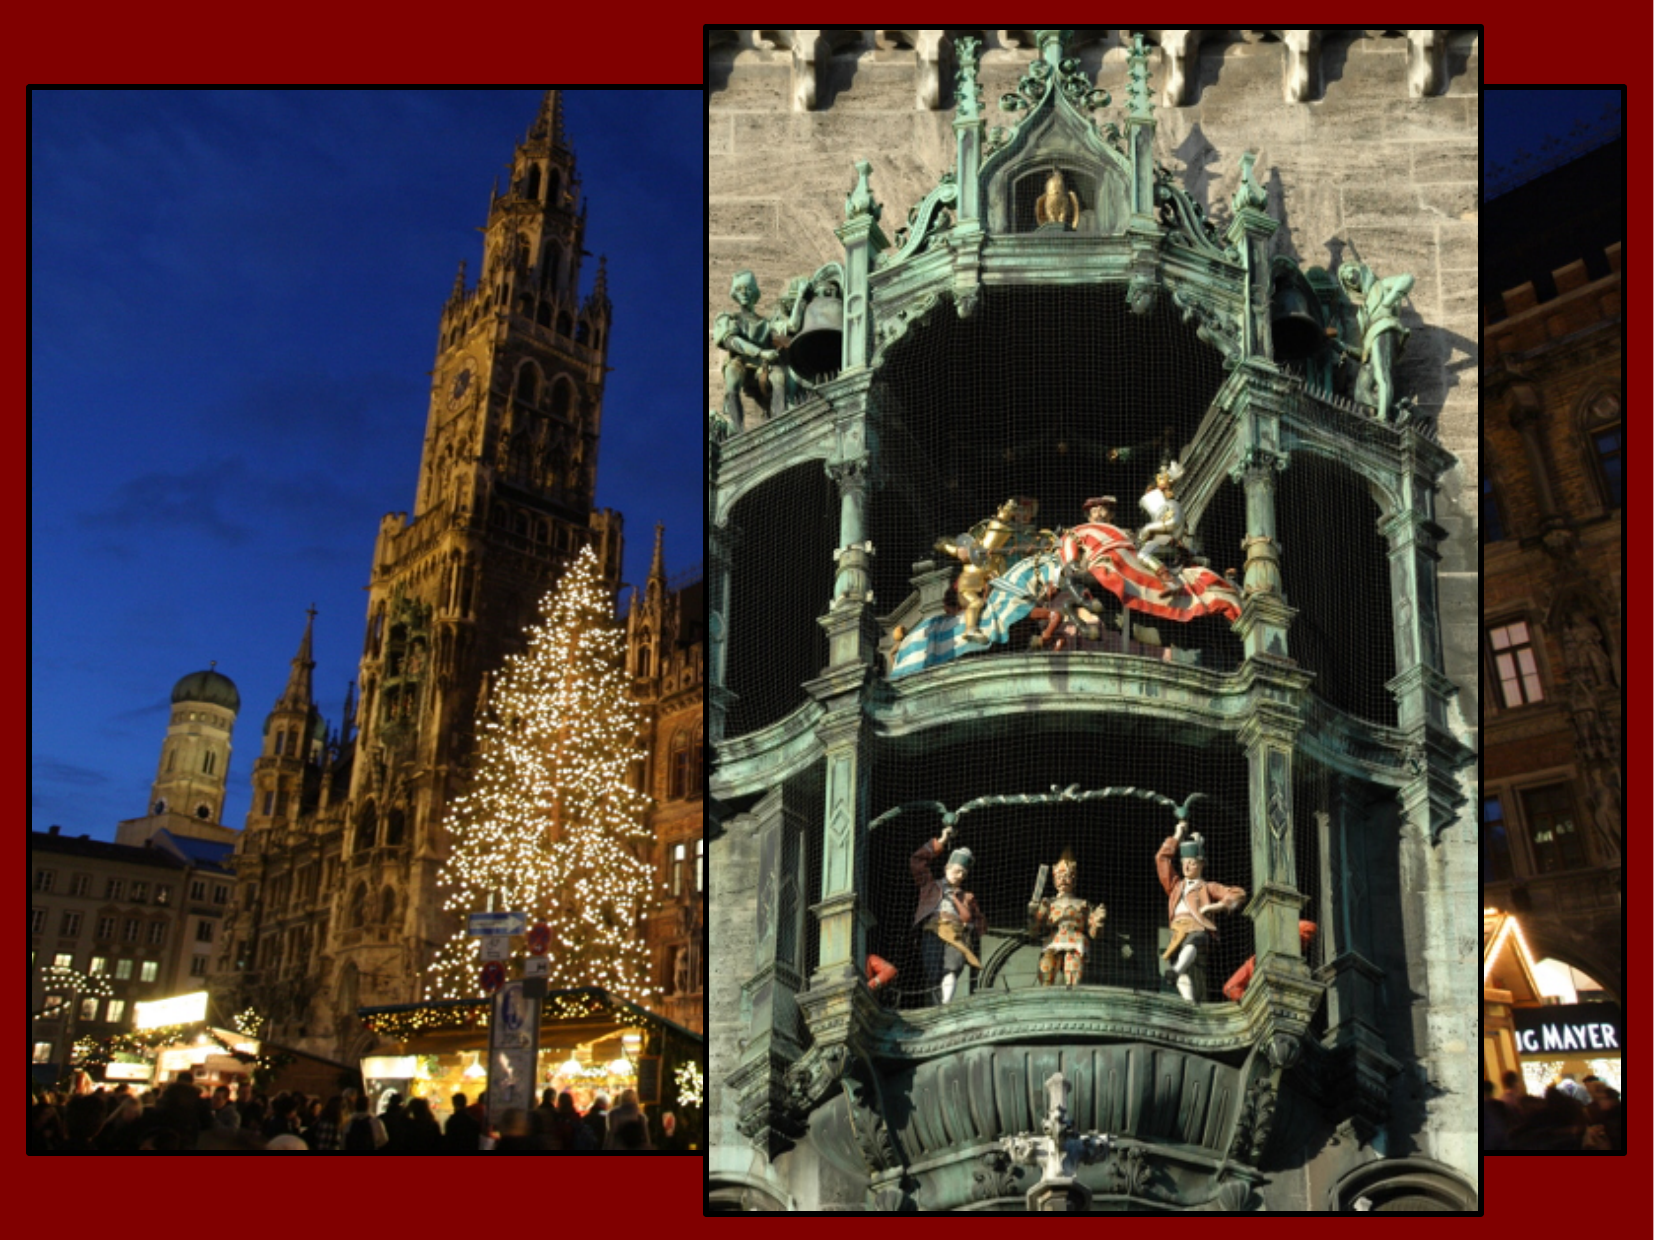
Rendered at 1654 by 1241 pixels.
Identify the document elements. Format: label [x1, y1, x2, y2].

picture [708, 29, 1479, 1211]
picture [1484, 90, 1622, 1150]
picture [32, 90, 703, 1150]
